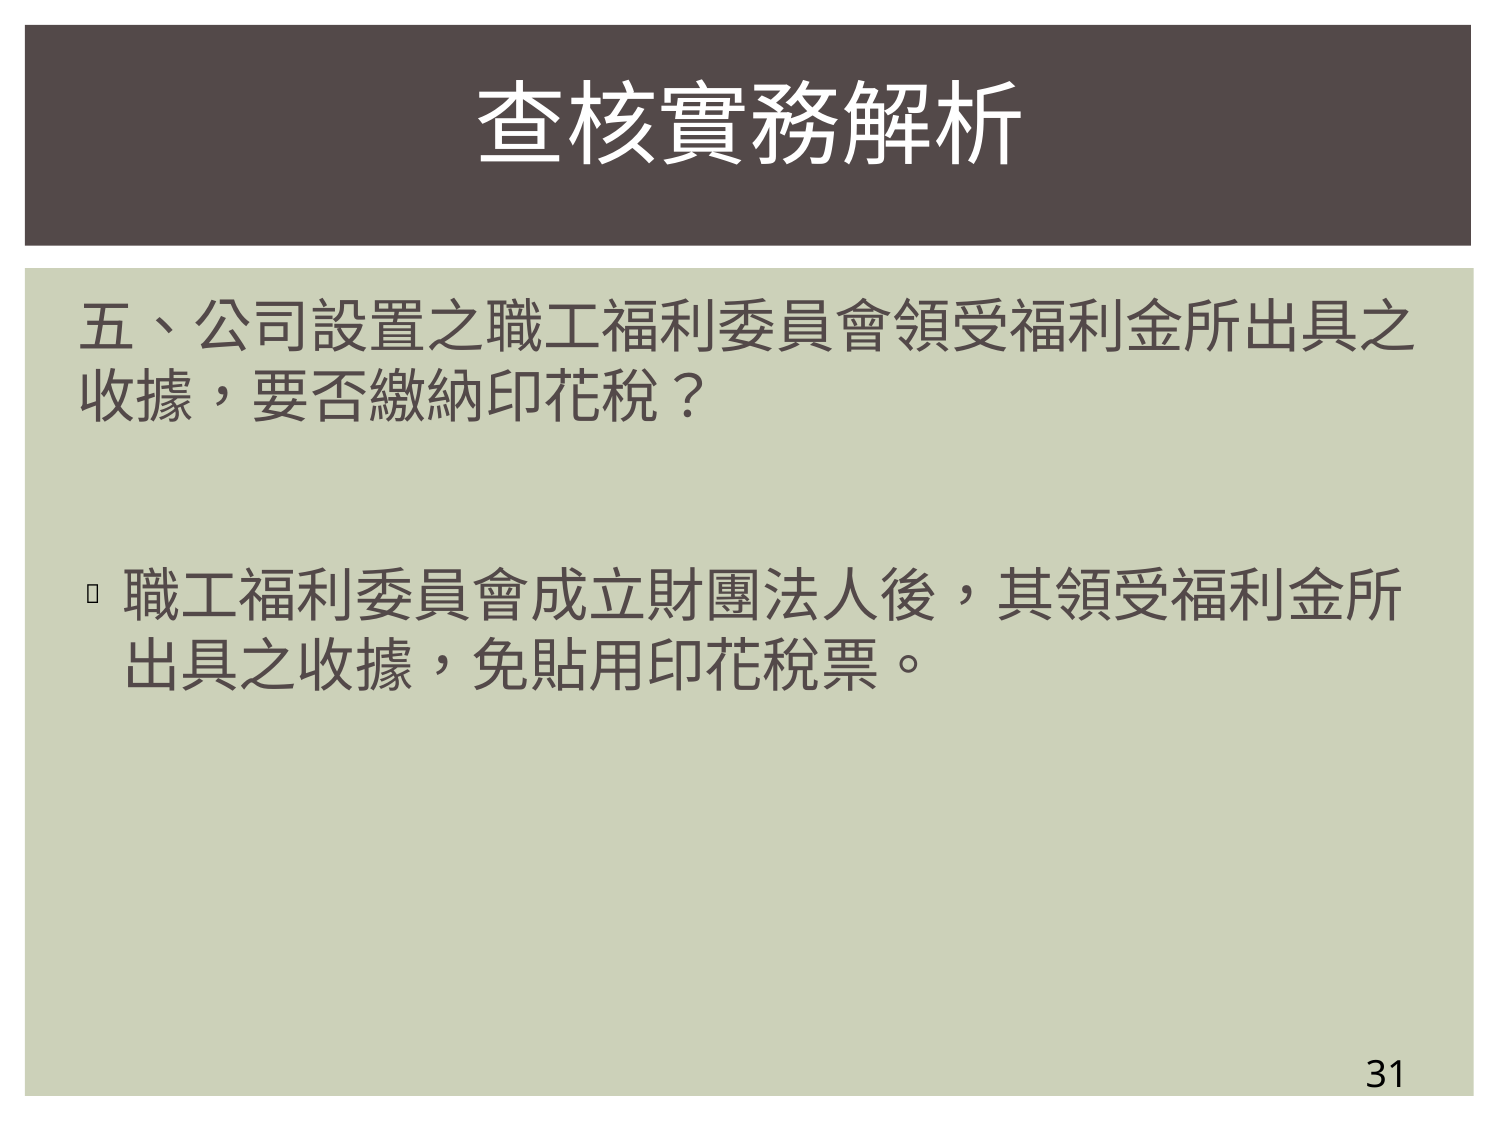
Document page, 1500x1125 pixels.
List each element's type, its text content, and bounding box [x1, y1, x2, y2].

list 五、公司設置之職工福利委員會領受福利金所出具之收據，要否繳納印花稅？ 職工福利委員會成立財團法人後，其領受福利金所出具之收據，免貼用印花稅票。 [62, 281, 1442, 1005]
title 查核實務解析 [62, 58, 1438, 232]
slide_number <編號> [1350, 1042, 1447, 1088]
